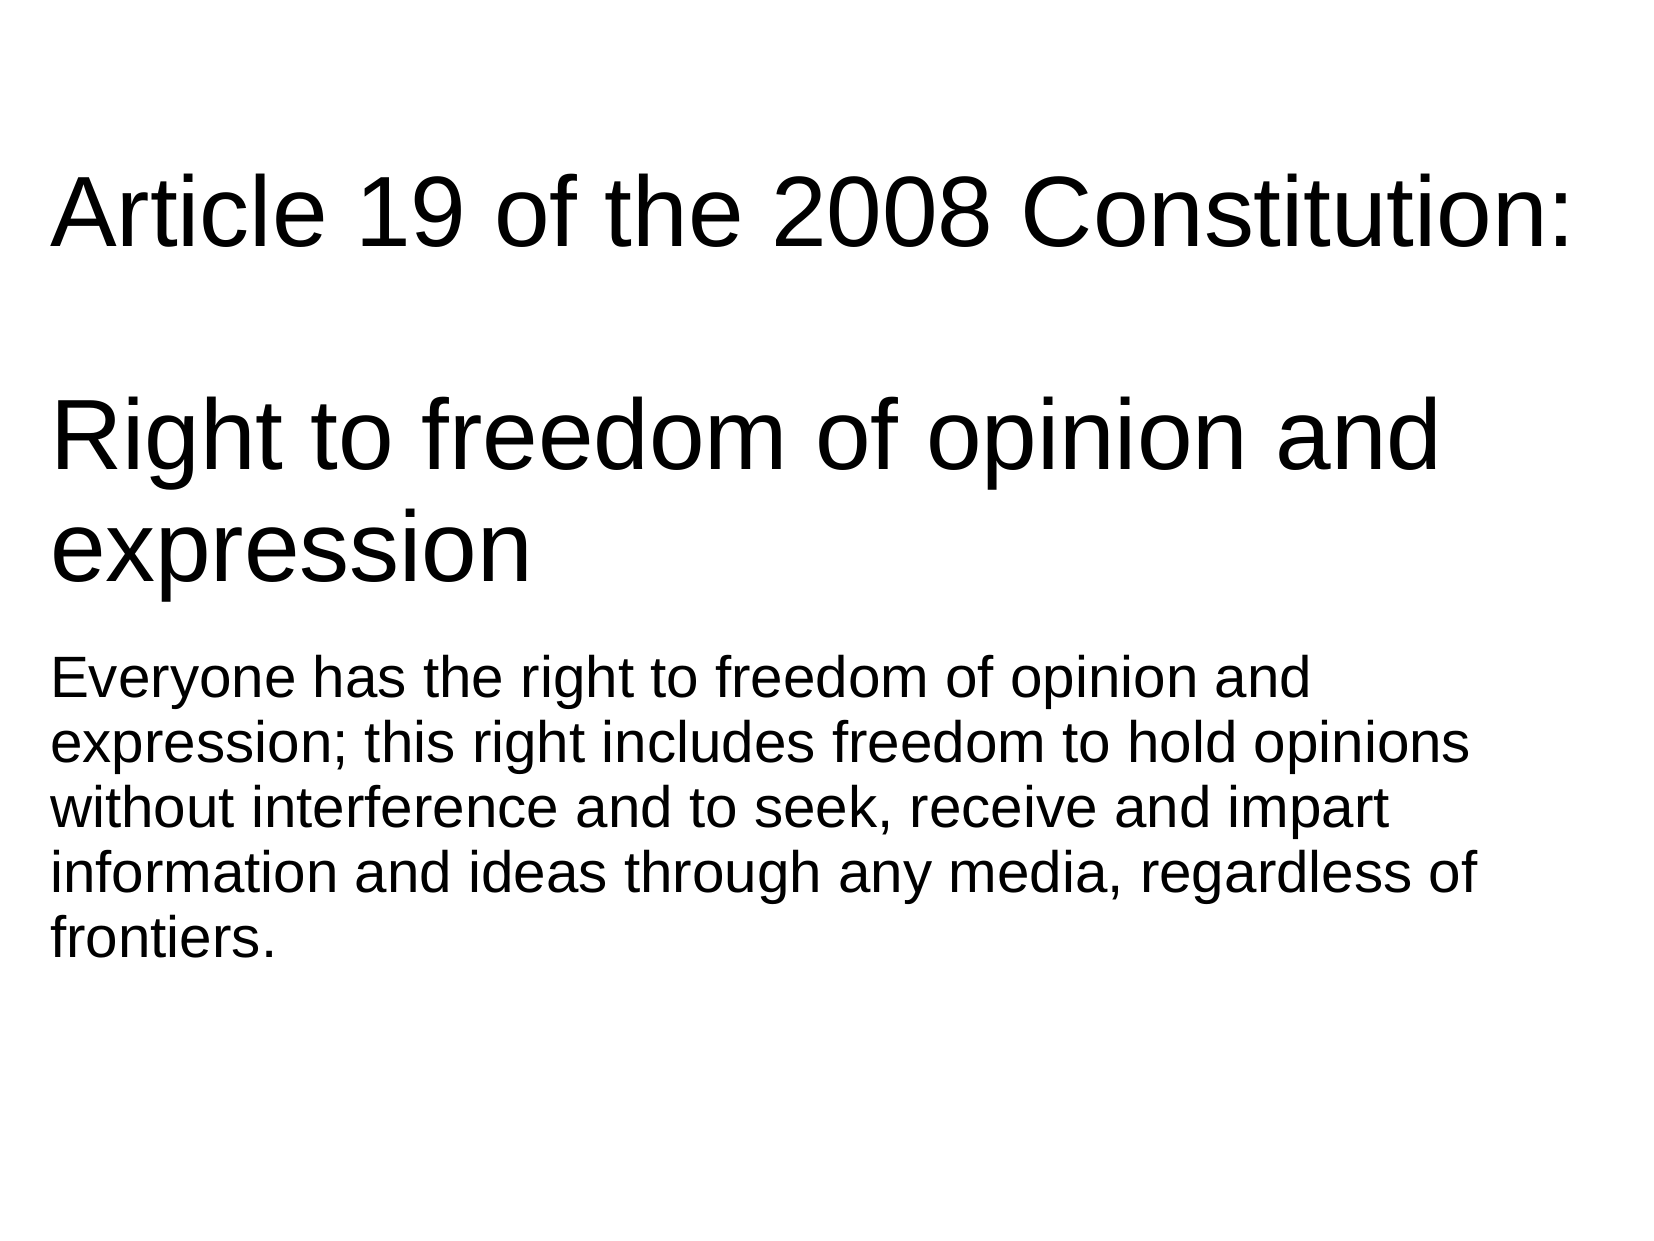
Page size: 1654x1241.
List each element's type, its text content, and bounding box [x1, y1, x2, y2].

text_box Article 19 of the 2008 Constitution: Right to freedom of opinion and expression Everyone has the right to freedom of opinion and expression; this right includes freedom to hold opinions without interference and to seek, receive and impart information and ideas through any media, regardless of frontiers. [35, 106, 1607, 1096]
